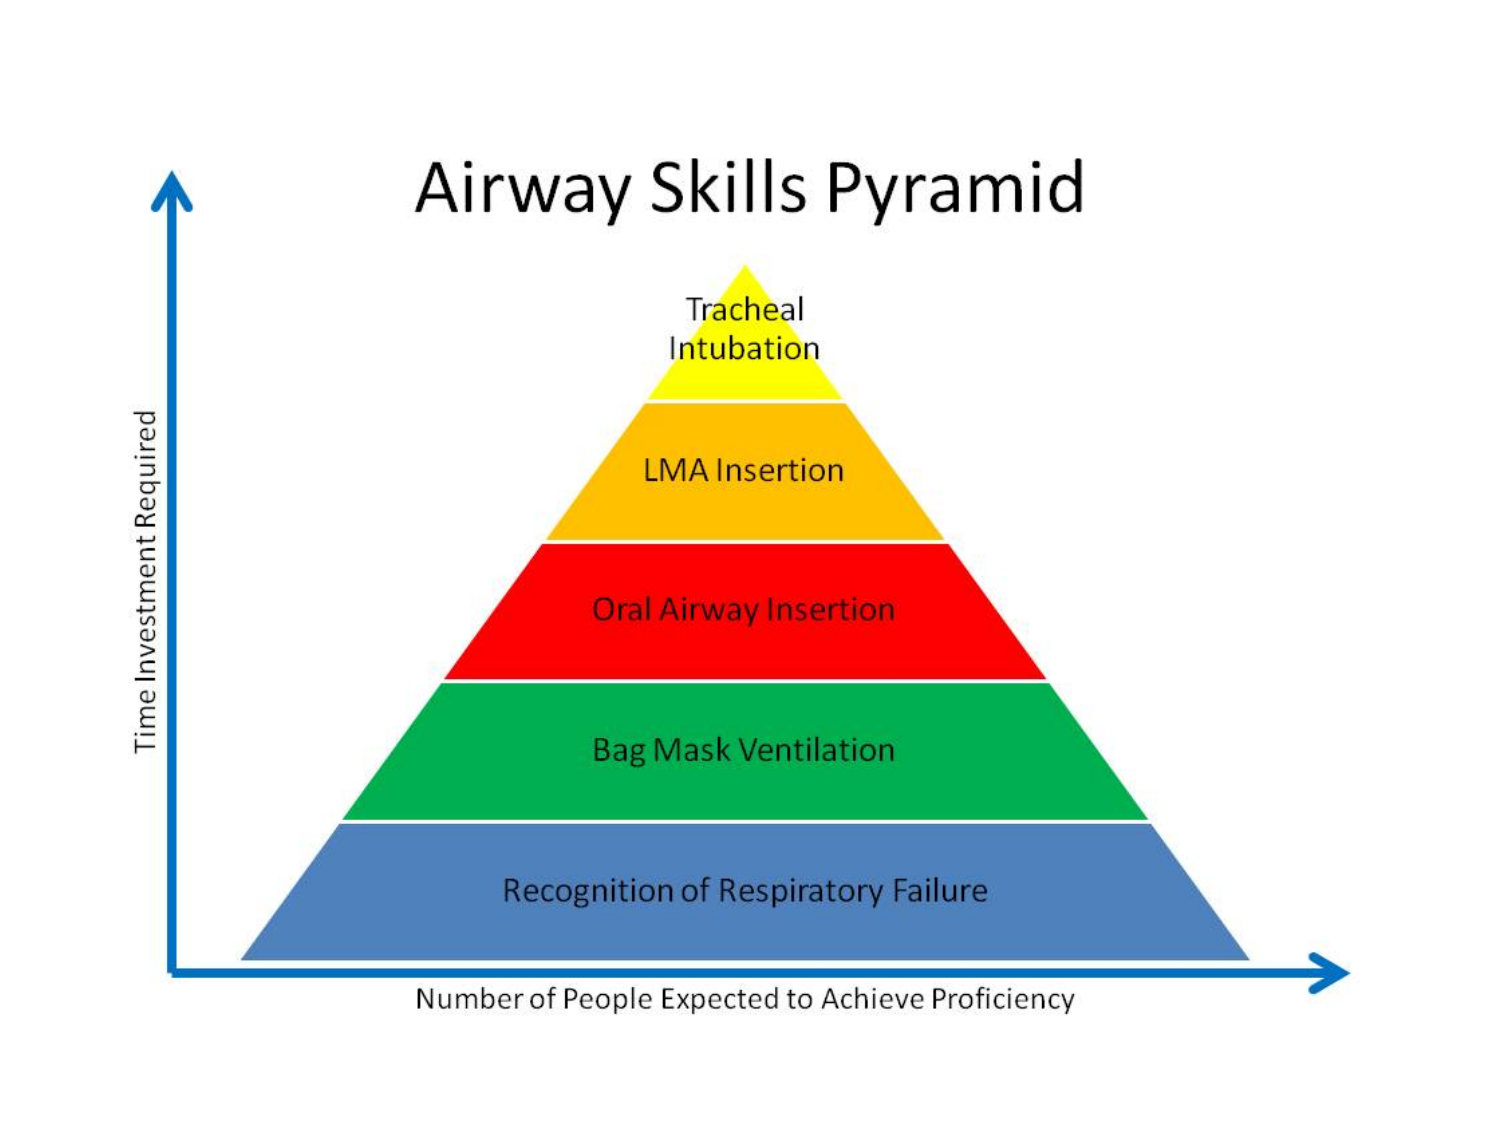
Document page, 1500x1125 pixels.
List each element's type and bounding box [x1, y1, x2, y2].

picture [107, 105, 1393, 1069]
